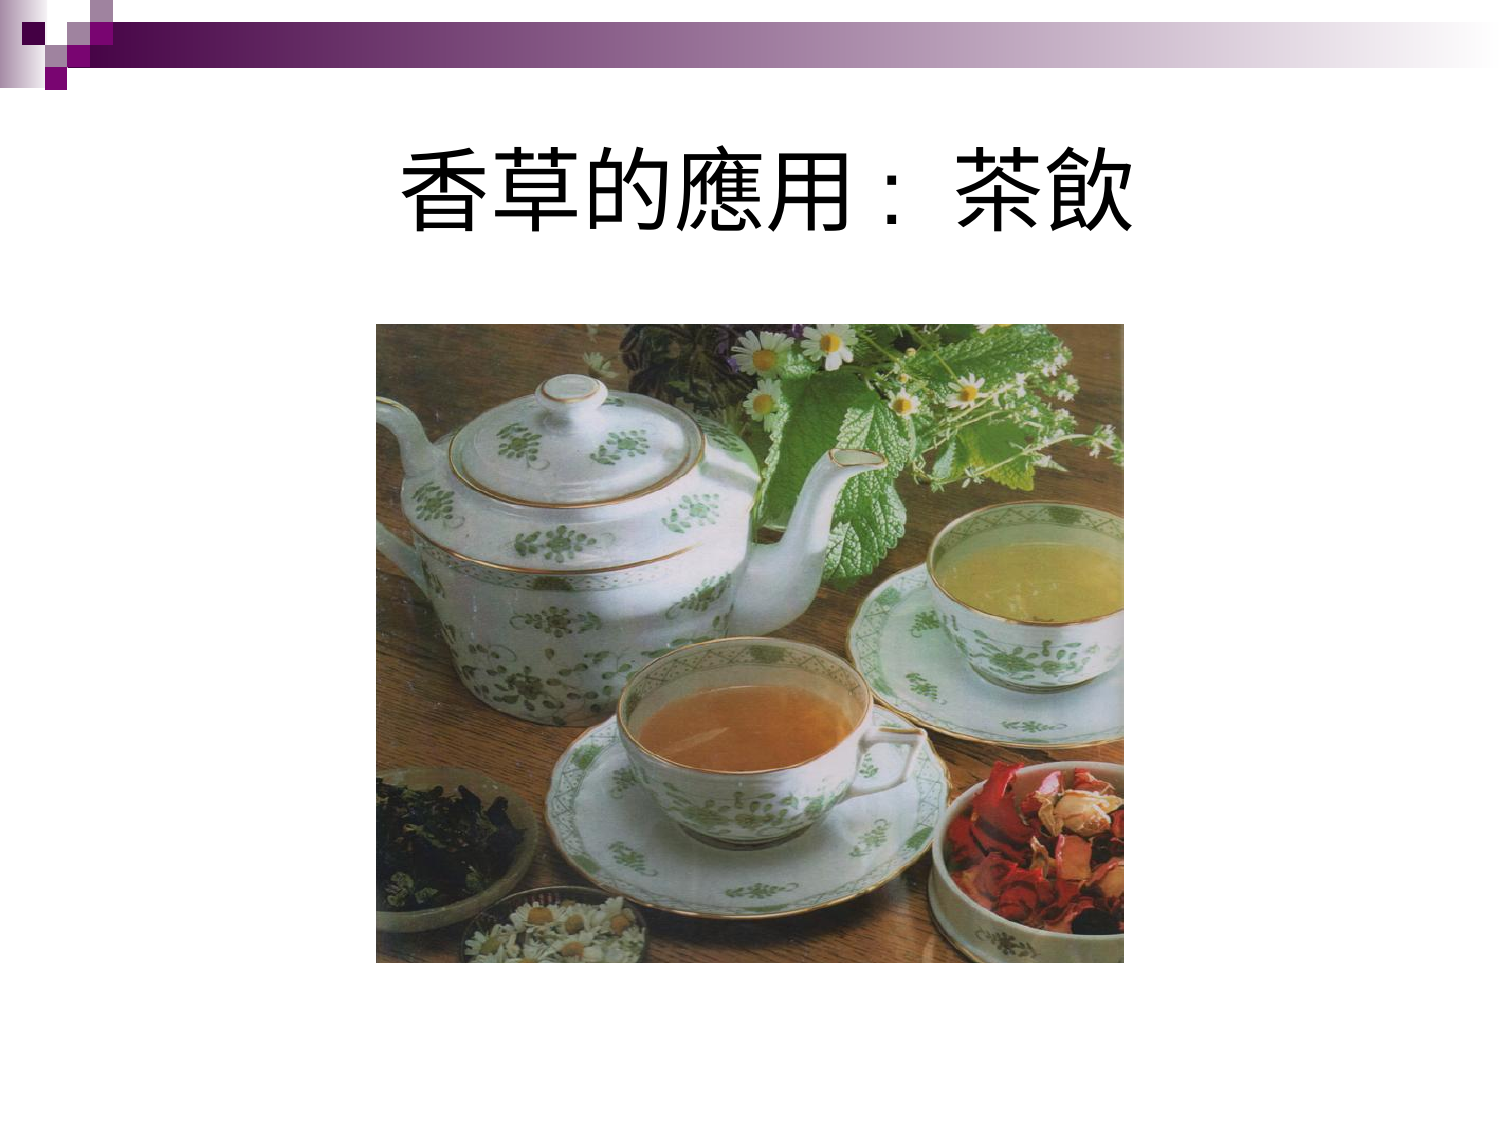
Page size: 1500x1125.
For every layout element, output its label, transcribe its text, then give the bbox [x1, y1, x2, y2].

chart [376, 324, 1124, 963]
title 香草的應用: 茶飲 [75, 75, 1426, 300]
